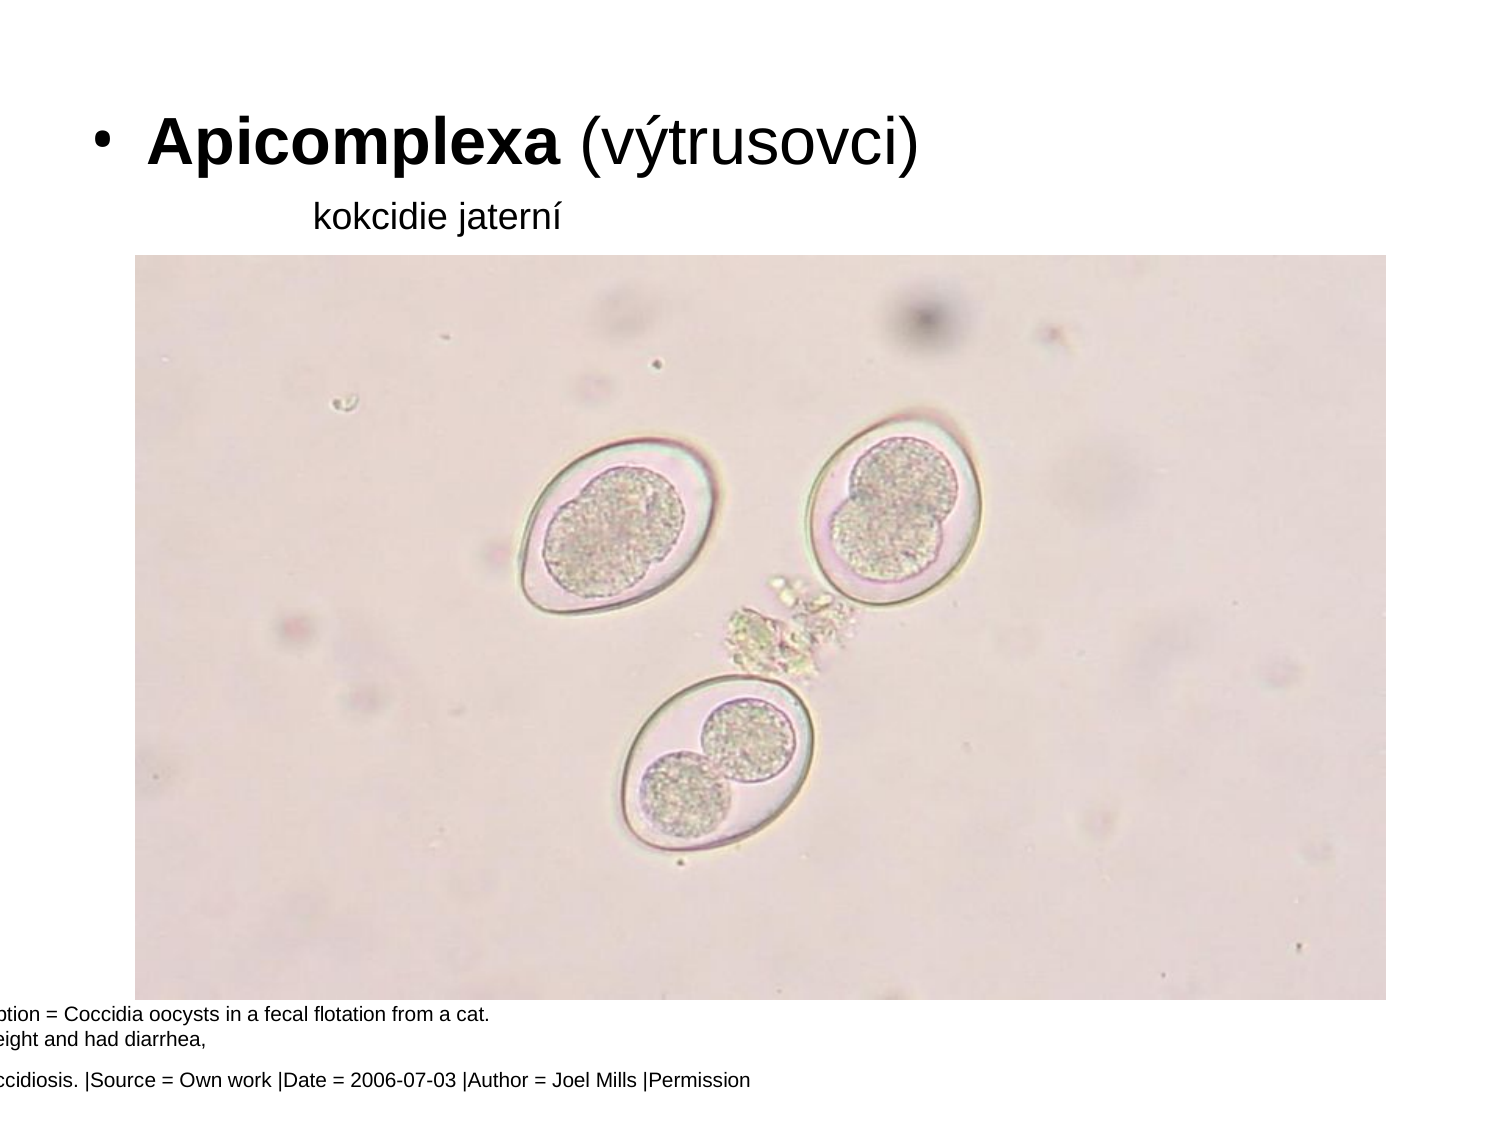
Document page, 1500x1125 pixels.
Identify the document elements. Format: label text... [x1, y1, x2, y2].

picture [135, 255, 1386, 992]
text_box {{Information |Description = Coccidia oocysts in a fecal flotation from a cat. The cat was underweight and had diarrhea, showing signs of coccidiosis. |Source = Own work |Date = 2006-07-03 |Author = Joel Mills |Permission [0, 993, 1500, 1103]
list Apicomplexa (výtrusovci) [75, 90, 1426, 992]
text_box [380, 987, 1282, 992]
text_box kokcidie jaterní [297, 184, 589, 245]
